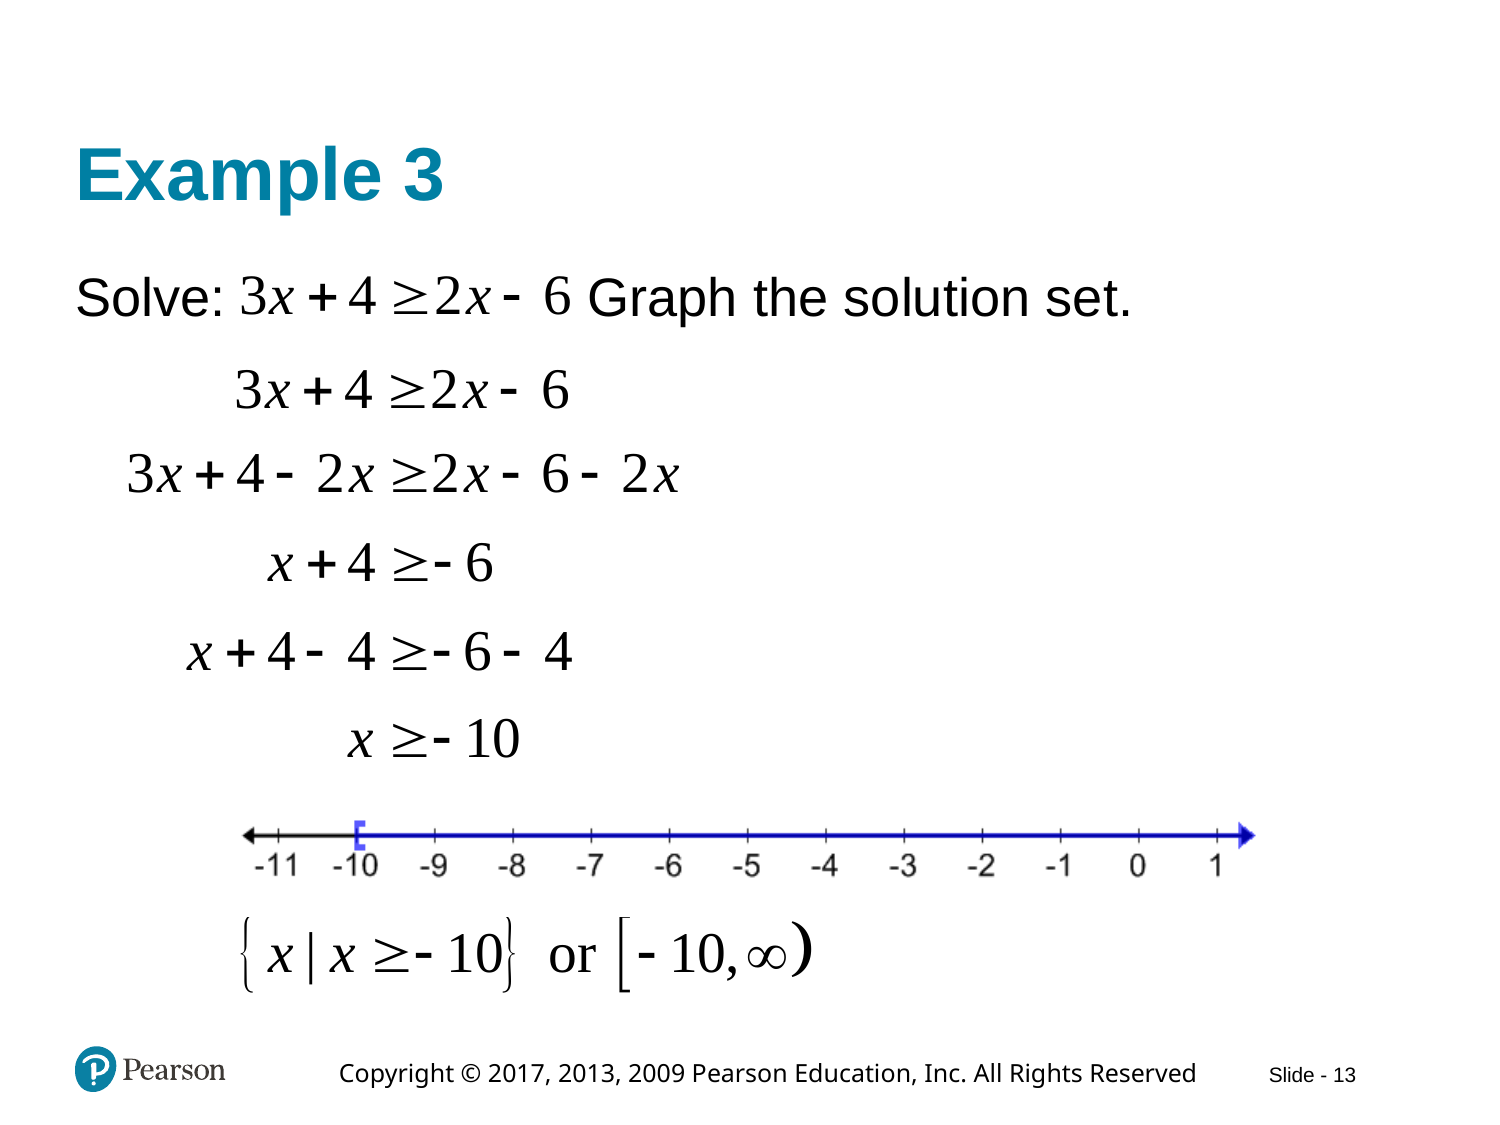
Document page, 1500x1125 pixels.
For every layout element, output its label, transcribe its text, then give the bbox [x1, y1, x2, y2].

list Solve: [75, 262, 232, 338]
chart [237, 271, 576, 322]
chart [232, 364, 574, 416]
chart [262, 536, 497, 588]
title Example 3 [75, 35, 1425, 216]
chart [239, 917, 813, 1000]
chart [125, 448, 685, 500]
chart [181, 626, 576, 678]
list Graph the solution set. [587, 261, 1150, 337]
picture [231, 797, 1273, 892]
chart [342, 713, 524, 764]
